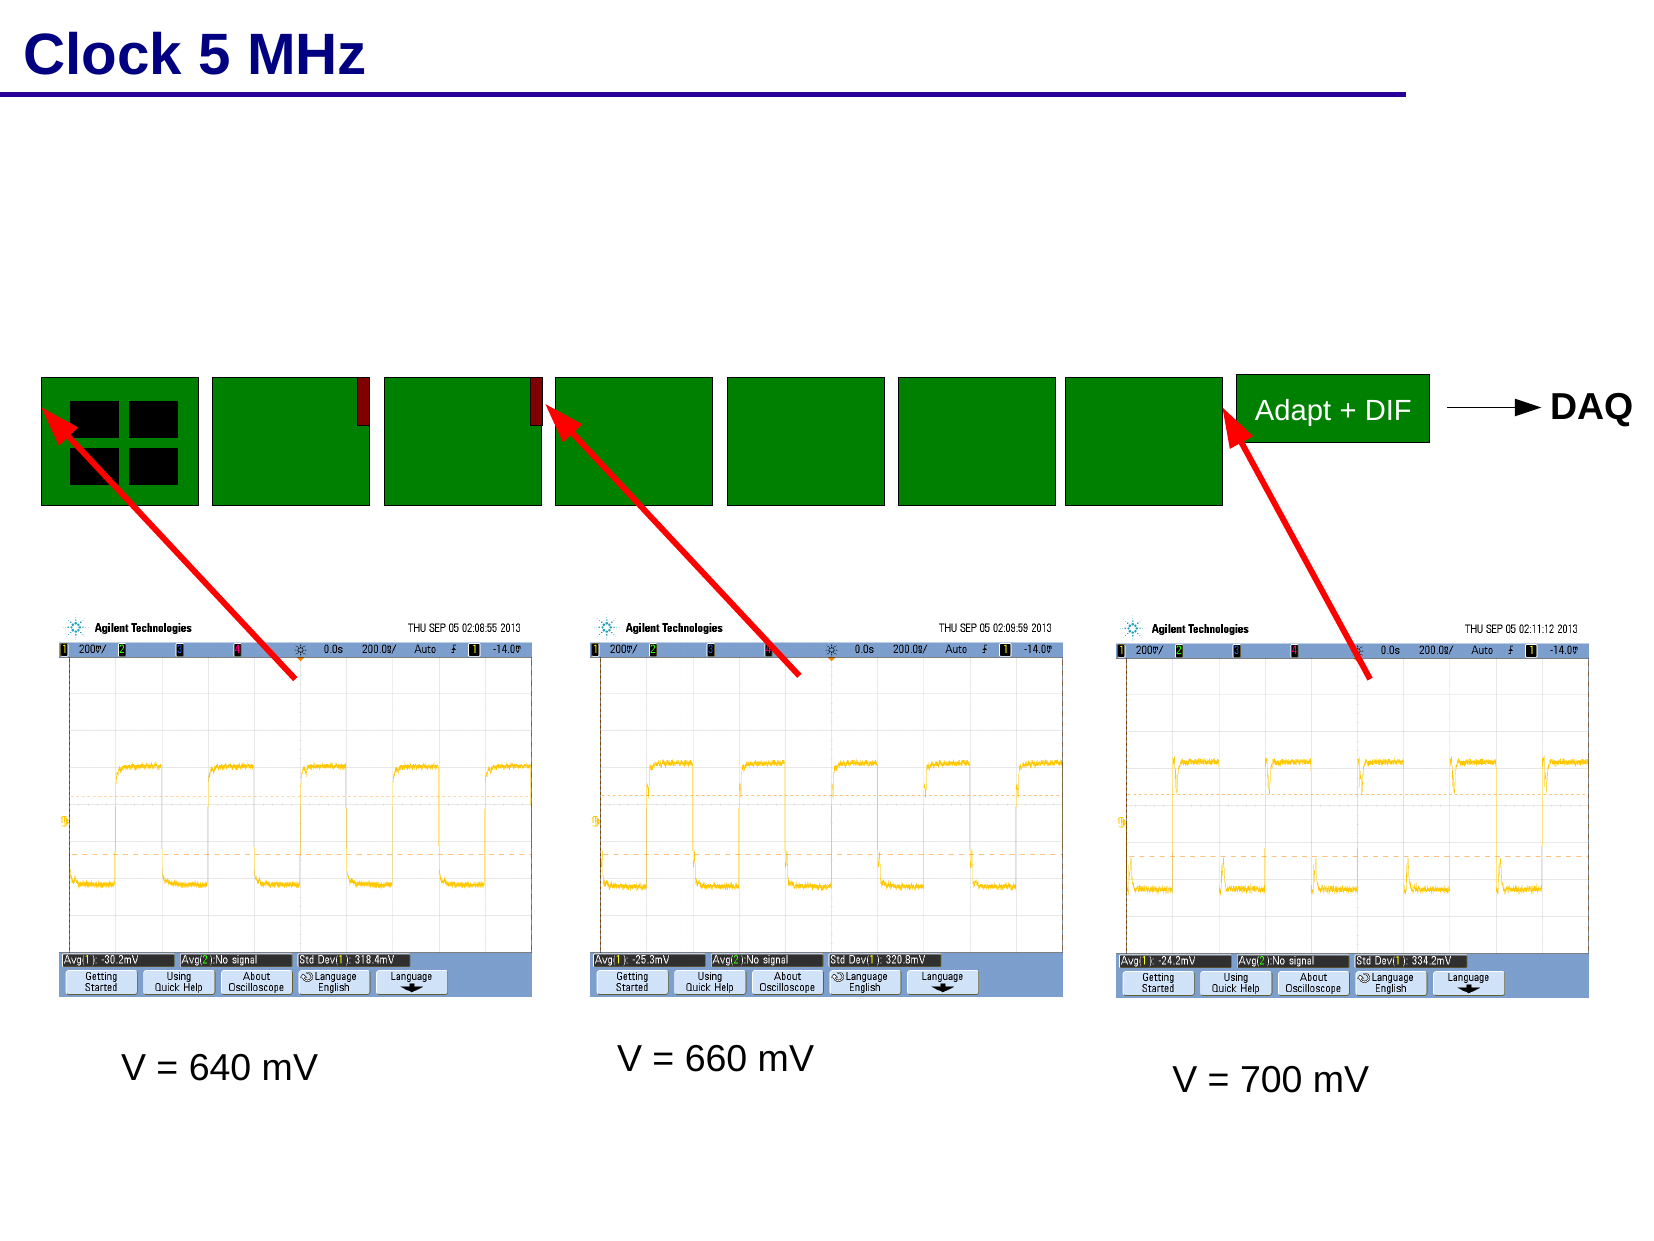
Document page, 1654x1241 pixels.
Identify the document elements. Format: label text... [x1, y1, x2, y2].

picture [590, 614, 1063, 997]
text_box [555, 377, 713, 506]
picture [1116, 615, 1589, 999]
text_box [1245, 434, 1430, 443]
text_box [1236, 374, 1430, 422]
text_box V = 640 mV [106, 1039, 497, 1097]
text_box [1065, 377, 1223, 506]
text_box [384, 377, 543, 506]
text_box [898, 377, 1056, 506]
text_box V = 660 mV [602, 1029, 993, 1087]
text_box Adapt + DIF [1240, 386, 1447, 434]
text_box [41, 377, 199, 506]
text_box [727, 377, 885, 506]
text_box [41, 409, 128, 506]
text_box [555, 428, 635, 506]
text_box DAQ [1535, 377, 1654, 447]
picture [59, 614, 532, 997]
title Clock 5 MHz [23, 13, 1512, 95]
text_box V = 700 mV [1157, 1051, 1548, 1108]
text_box [212, 377, 370, 506]
